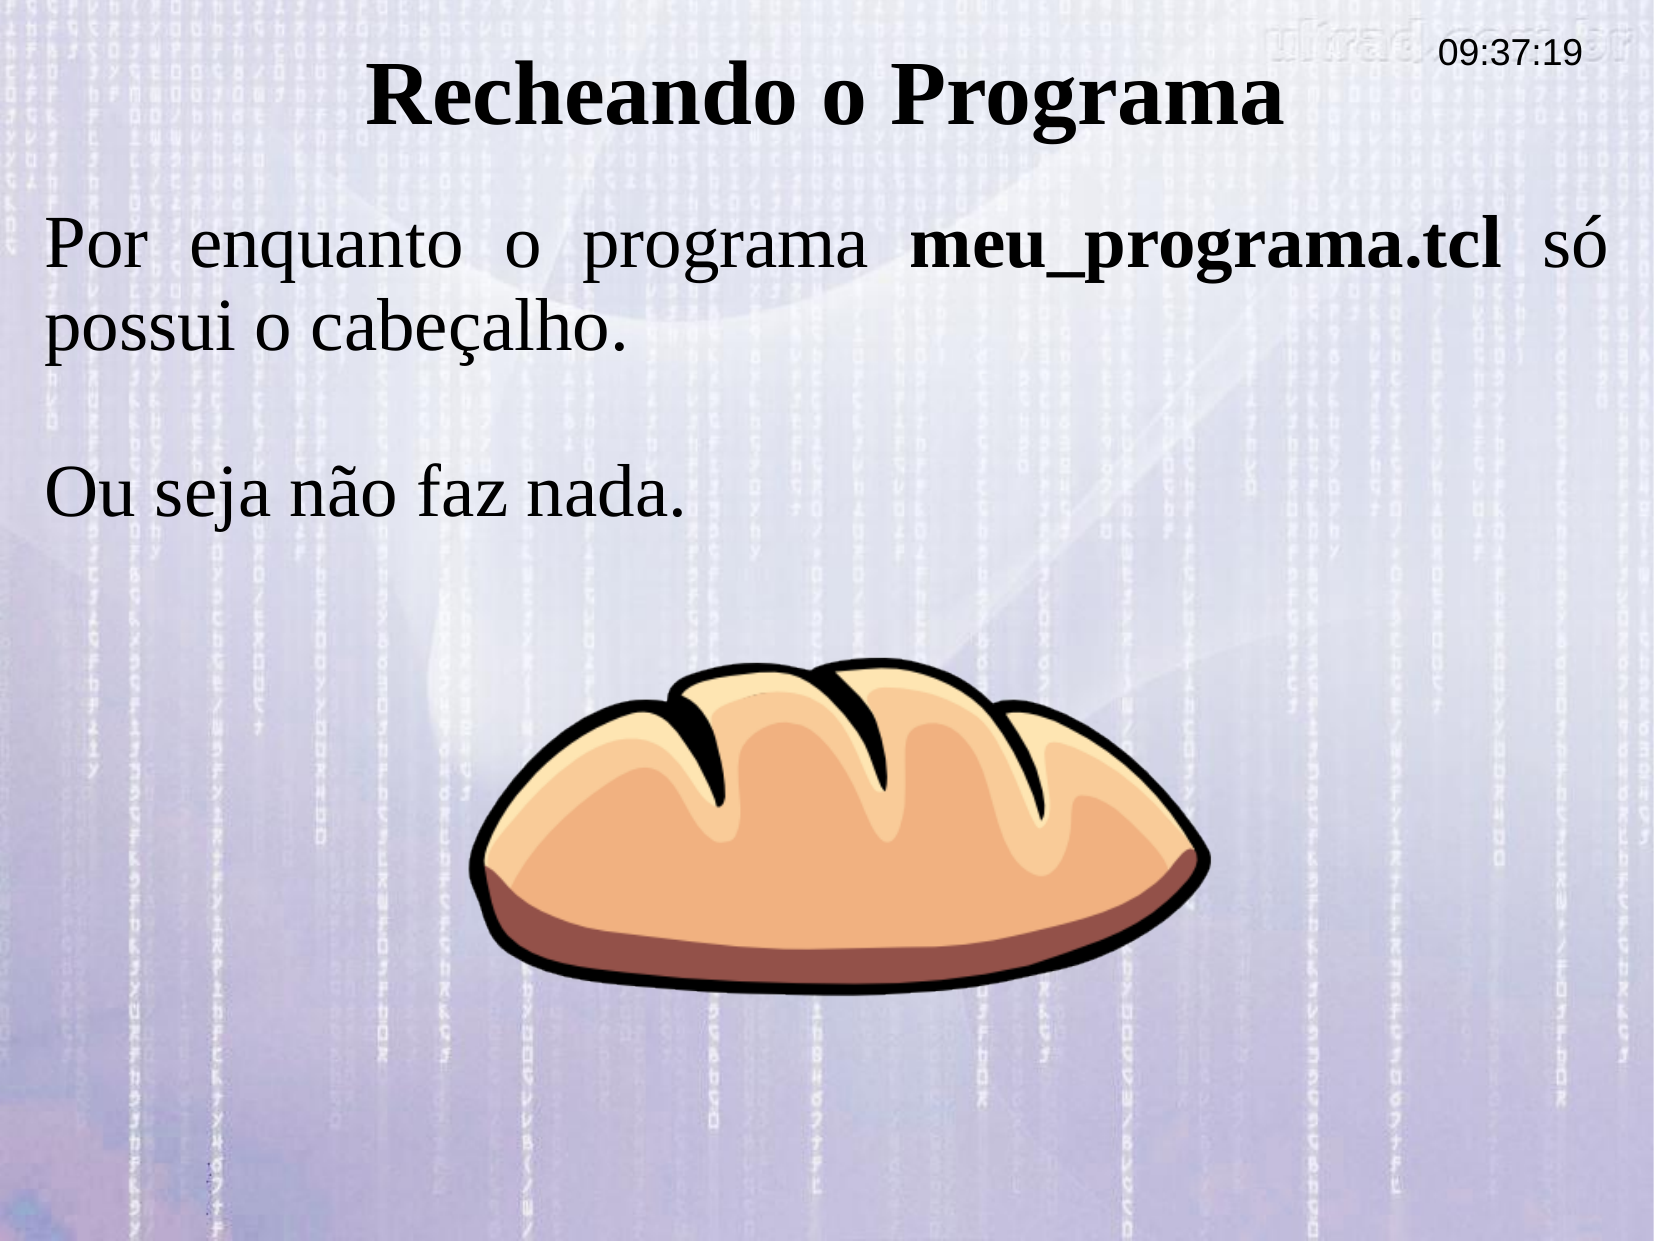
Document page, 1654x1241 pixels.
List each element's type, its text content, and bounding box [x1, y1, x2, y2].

text_box Recheando o Programa [29, 35, 1625, 171]
picture [0, 0, 1654, 1241]
text_box 10:08:44 [1423, 23, 1631, 94]
text_box Por enquanto o programa meu_programa.tcl só possui o cabeçalho. Ou seja não faz nada. [29, 193, 1625, 578]
